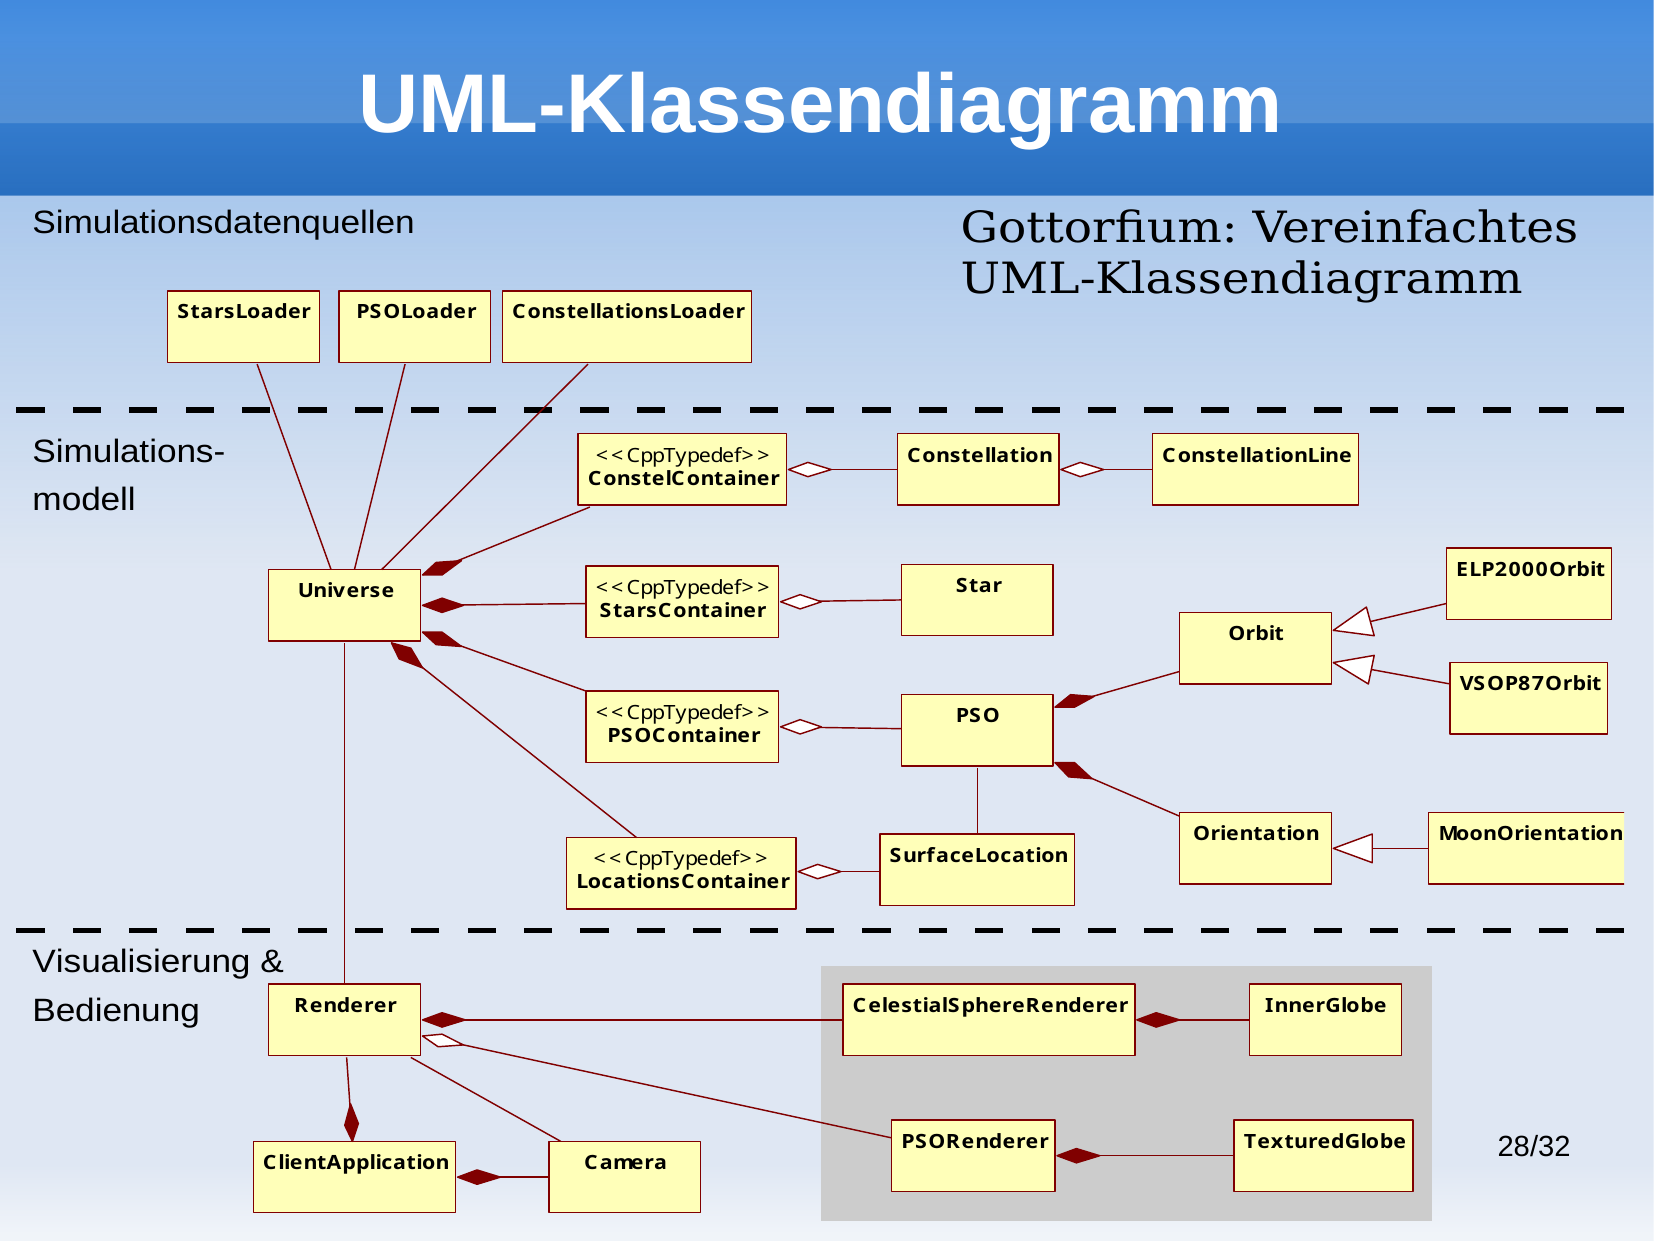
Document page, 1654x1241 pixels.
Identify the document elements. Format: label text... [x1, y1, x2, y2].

chart [0, 206, 1625, 1241]
title UML-Klassendiagramm [76, 7, 1565, 200]
picture [0, 0, 1654, 1241]
